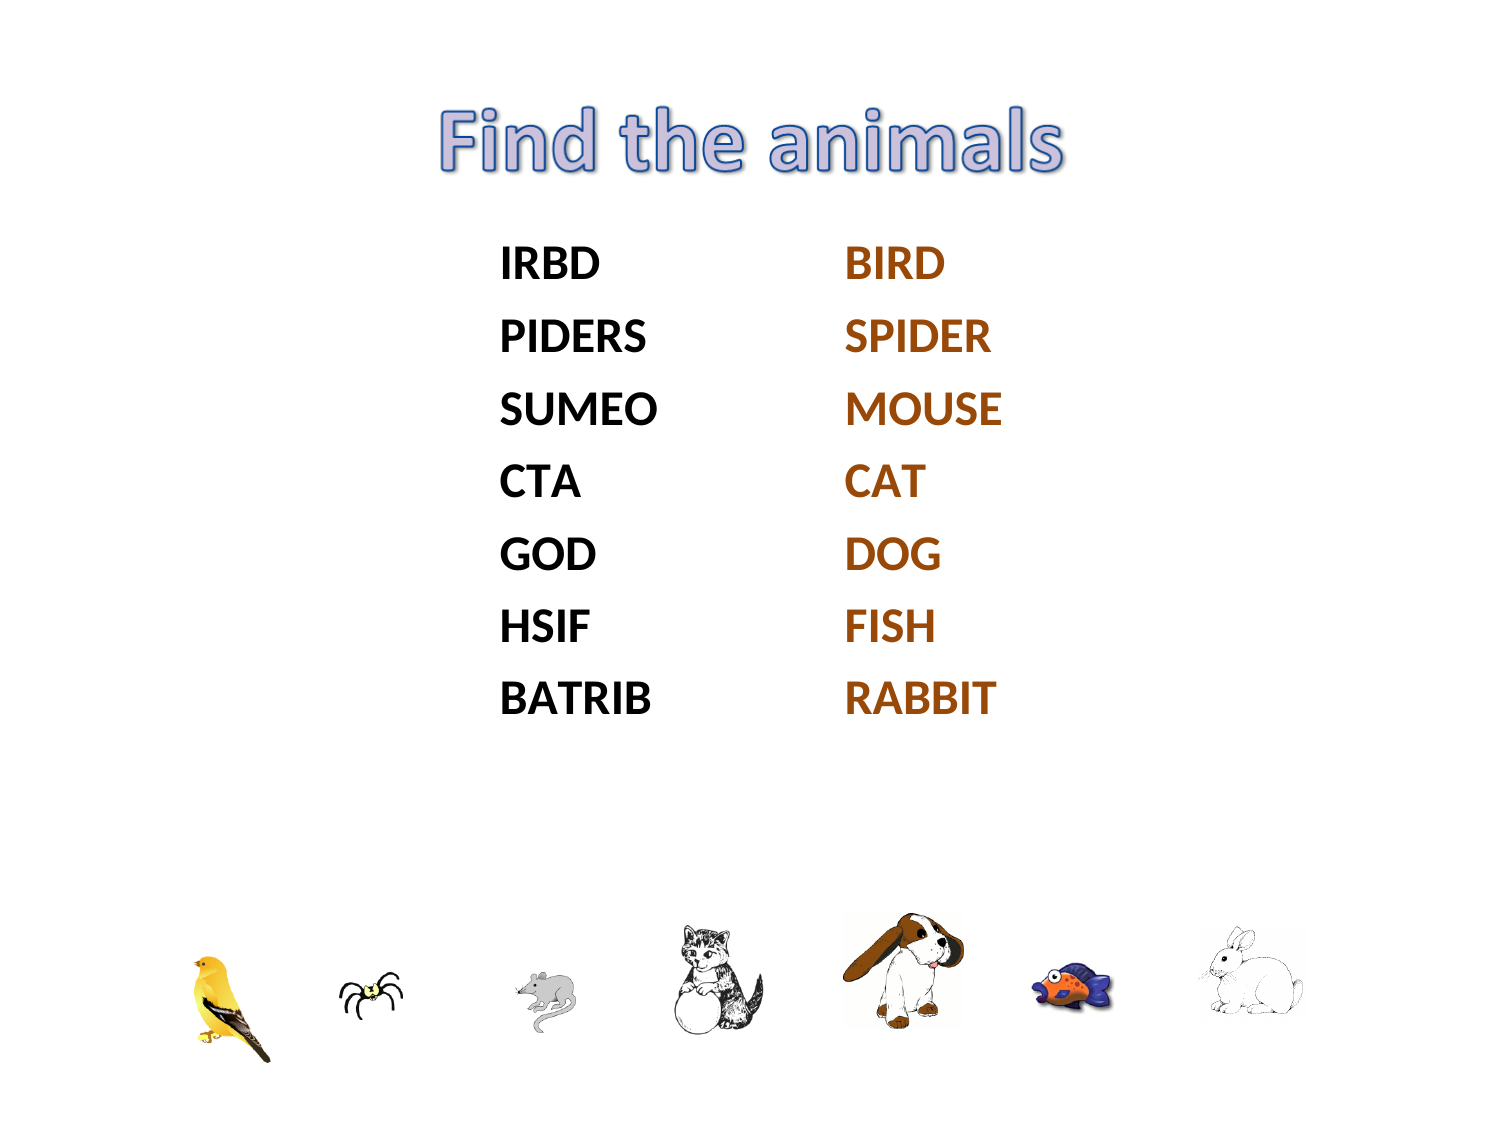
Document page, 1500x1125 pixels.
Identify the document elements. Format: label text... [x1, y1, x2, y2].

picture [667, 925, 768, 1038]
picture [515, 972, 576, 1033]
picture [1031, 960, 1116, 1015]
list BIRD SPIDER MOUSE CAT DOG FISH RABBIT [773, 222, 1372, 950]
text_box [73, 43, 1427, 235]
picture [187, 949, 275, 1070]
picture [843, 913, 964, 1029]
picture [1195, 925, 1308, 1021]
list IRBD PIDERS SUMEO CTA GOD HSIF BATRIB [117, 222, 773, 950]
picture [339, 972, 403, 1020]
